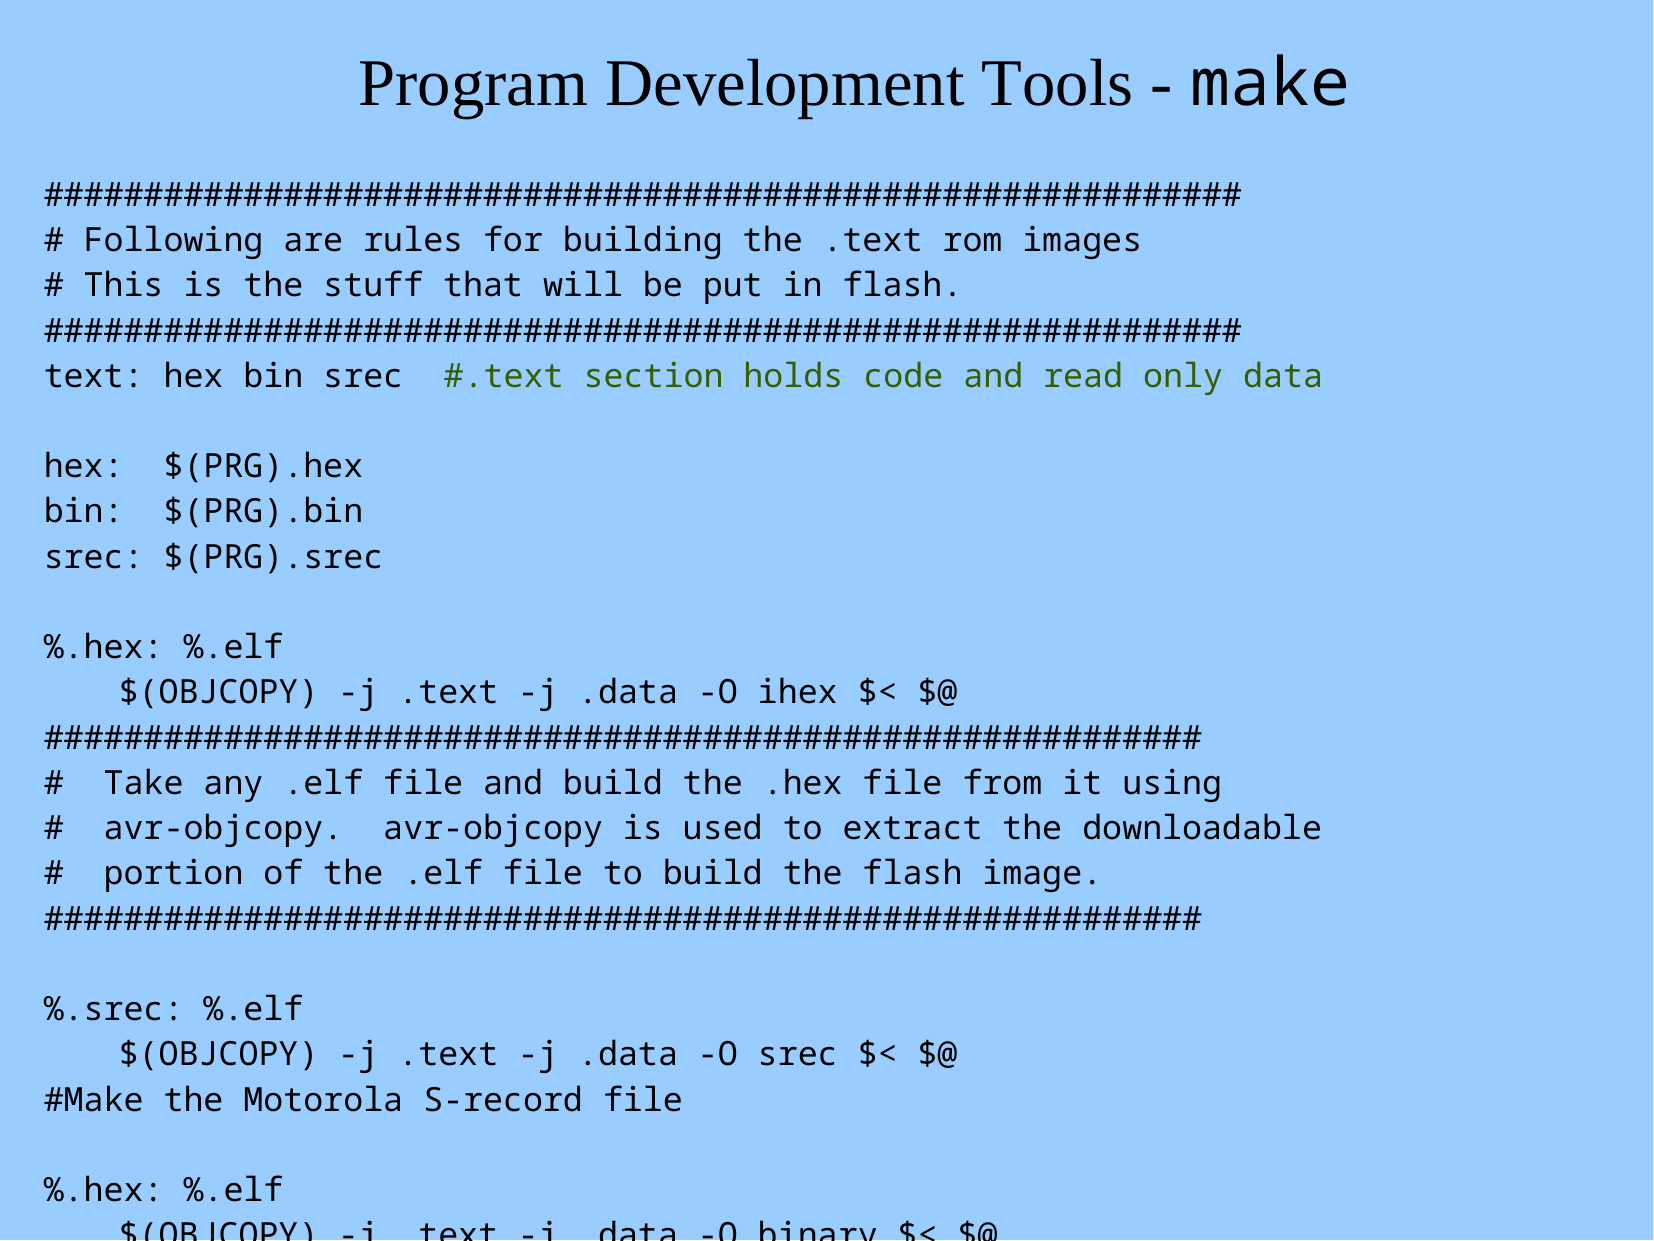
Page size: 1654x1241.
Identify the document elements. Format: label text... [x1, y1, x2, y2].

text_box Program Development Tools - make [358, 34, 1352, 113]
text_box ############################################################ # Following are rules for building the .text rom images # This is the stuff that will be put in flash. ############################################################ text: hex bin srec #.text section holds code and read only data hex: $(PRG).hex bin: $(PRG).bin srec: $(PRG).srec %.hex: %.elf $(OBJCOPY) -j .text -j .data -O ihex $< $@ ########################################################## # Take any .elf file and build the .hex file from it using # avr-objcopy. avr-objcopy is used to extract the downloadable # portion of the .elf file to build the flash image. ########################################################## %.srec: %.elf $(OBJCOPY) -j .text -j .data -O srec $< $@ #Make the Motorola S-record file %.hex: %.elf $(OBJCOPY) -j .text -j .data -O binary $< $@ #Make a binary imagae also [43, 170, 1582, 1241]
